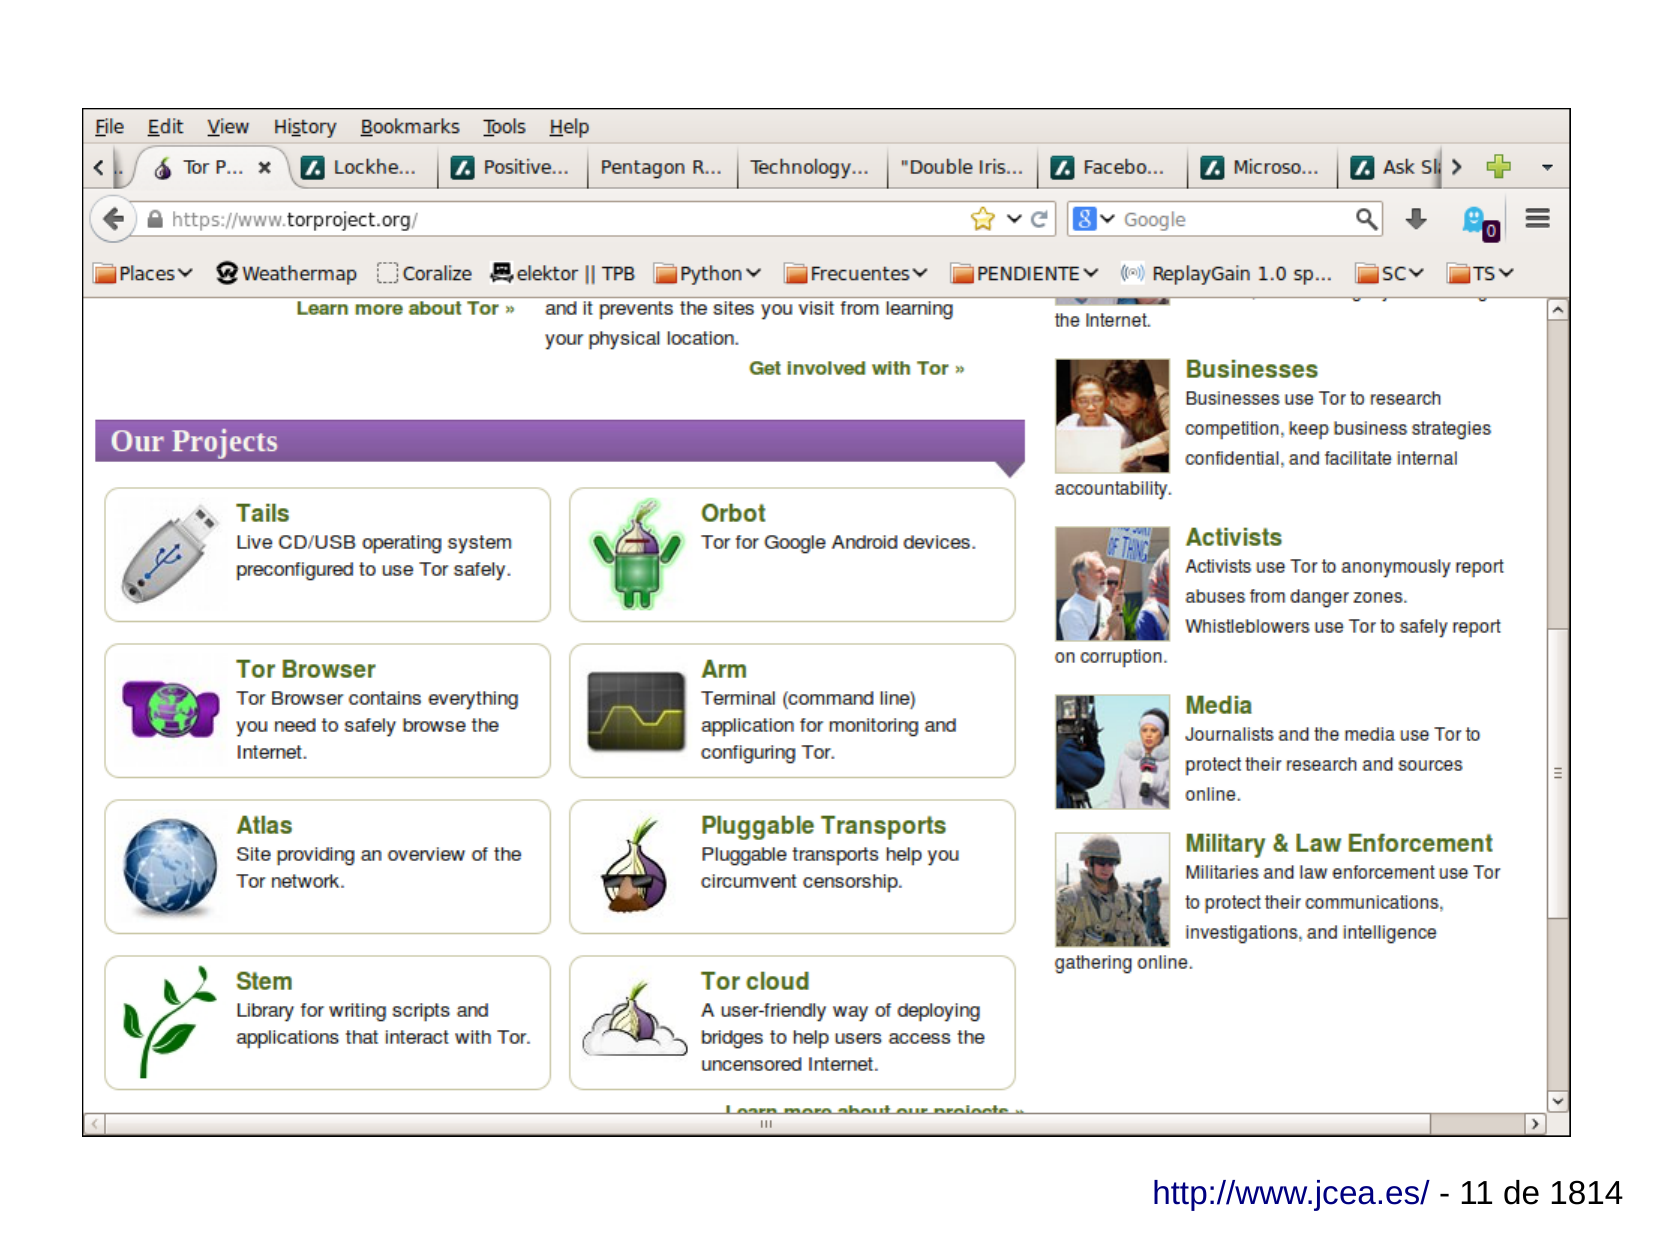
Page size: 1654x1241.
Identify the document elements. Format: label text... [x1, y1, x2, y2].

text_box http://www.jcea.es/ - 11 de 1814 [1110, 1167, 1639, 1219]
picture [82, 108, 1571, 1137]
